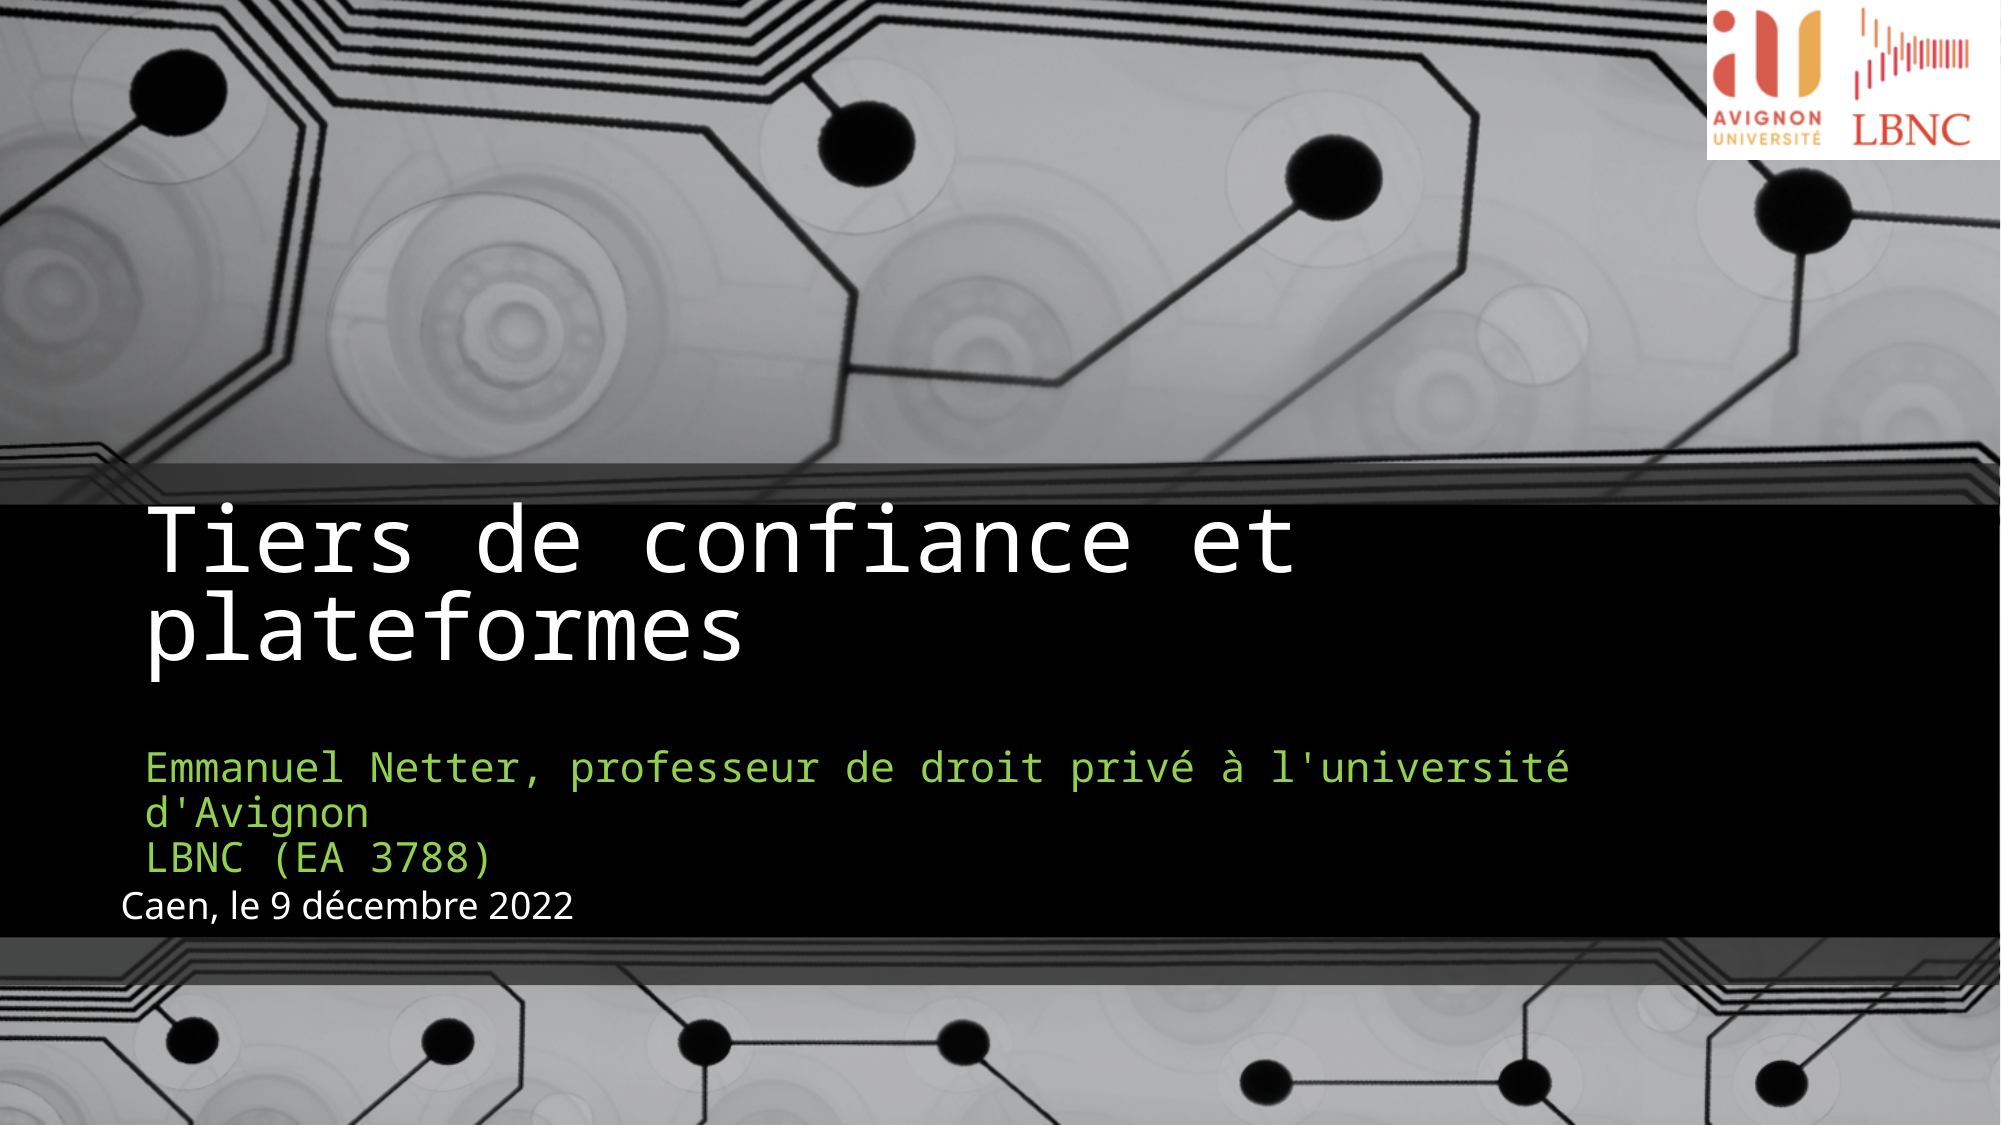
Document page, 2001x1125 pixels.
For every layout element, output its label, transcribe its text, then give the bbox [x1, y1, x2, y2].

picture [0, 0, 2001, 1125]
subtitle Emmanuel Netter, professeur de droit privé à l'université d'Avignon LBNC (EA 3788) [129, 739, 1716, 852]
title Tiers de confiance et plateformes [129, 567, 1934, 686]
text_box Caen, le 9 décembre 2022 [105, 874, 590, 935]
